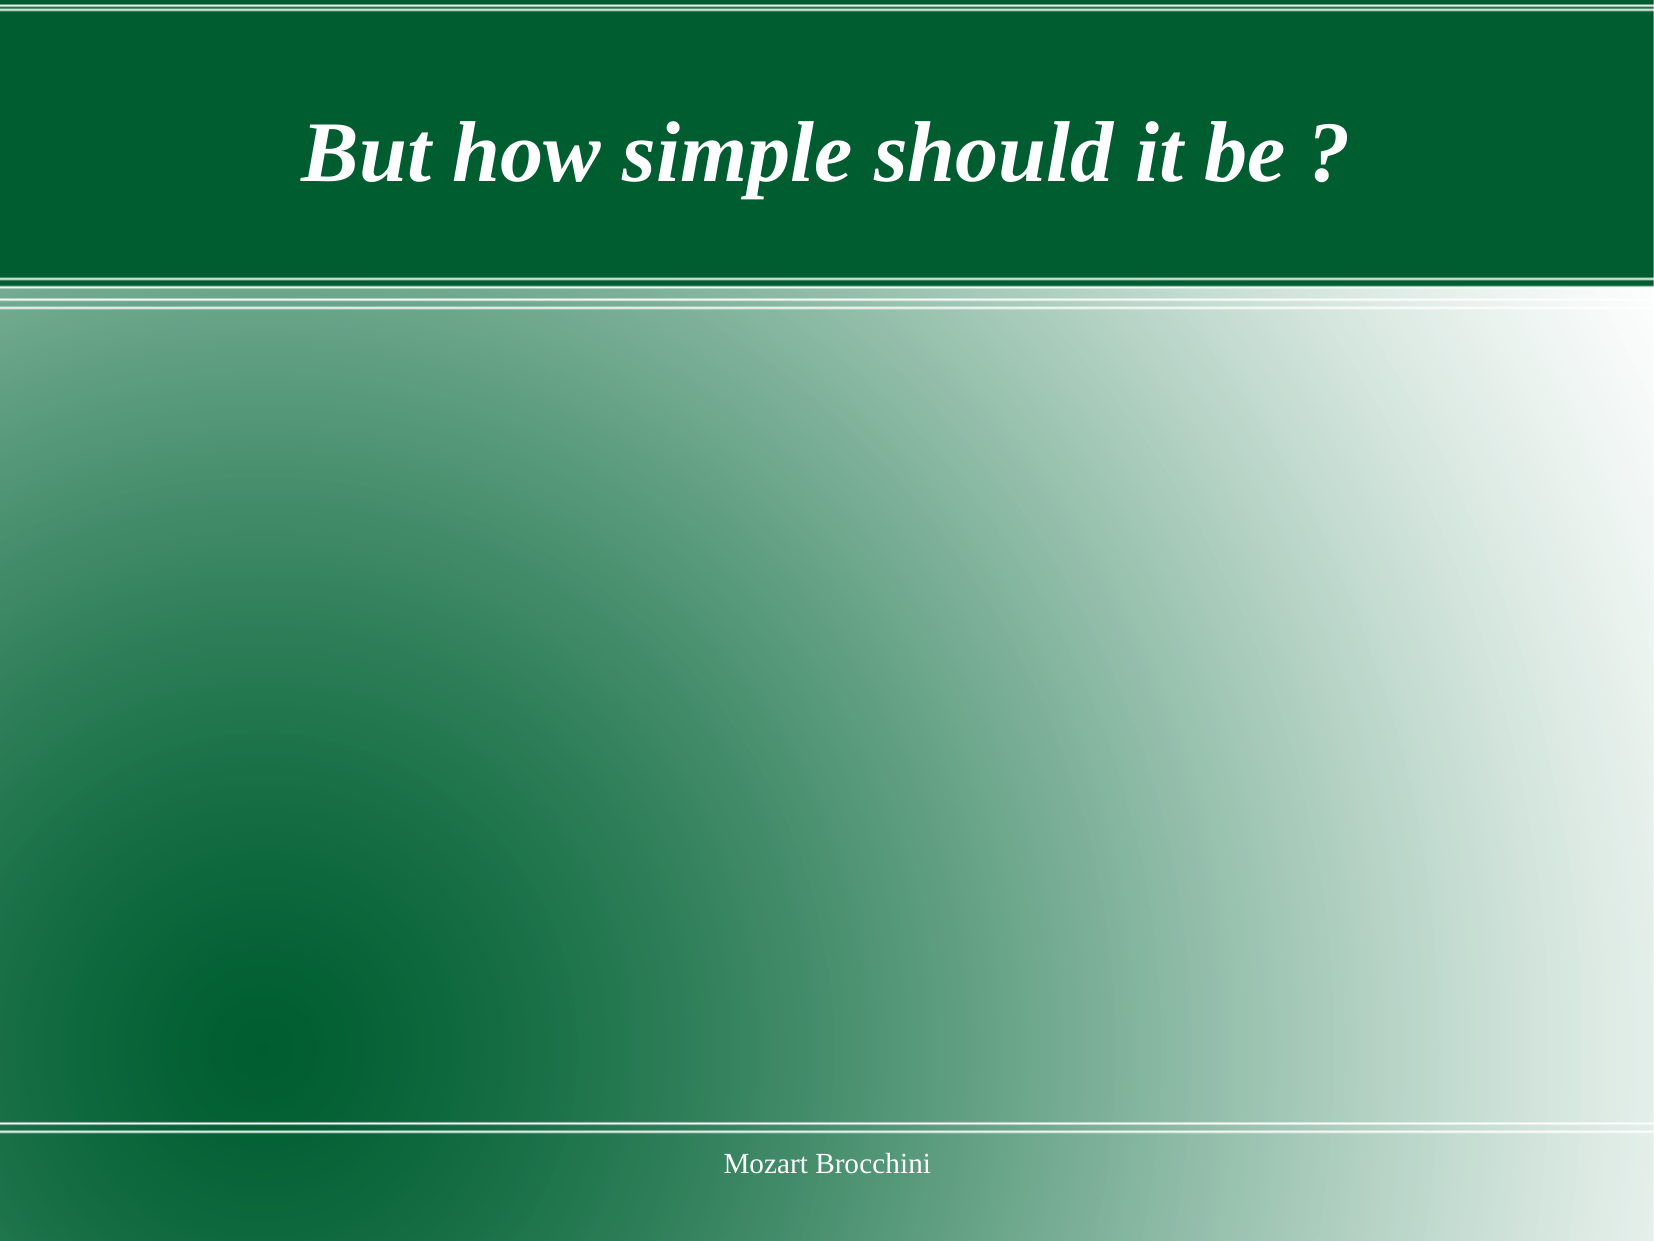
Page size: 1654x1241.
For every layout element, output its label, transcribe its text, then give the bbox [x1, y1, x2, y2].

title But how simple should it be ? [82, 49, 1571, 257]
picture [0, 0, 1654, 1241]
